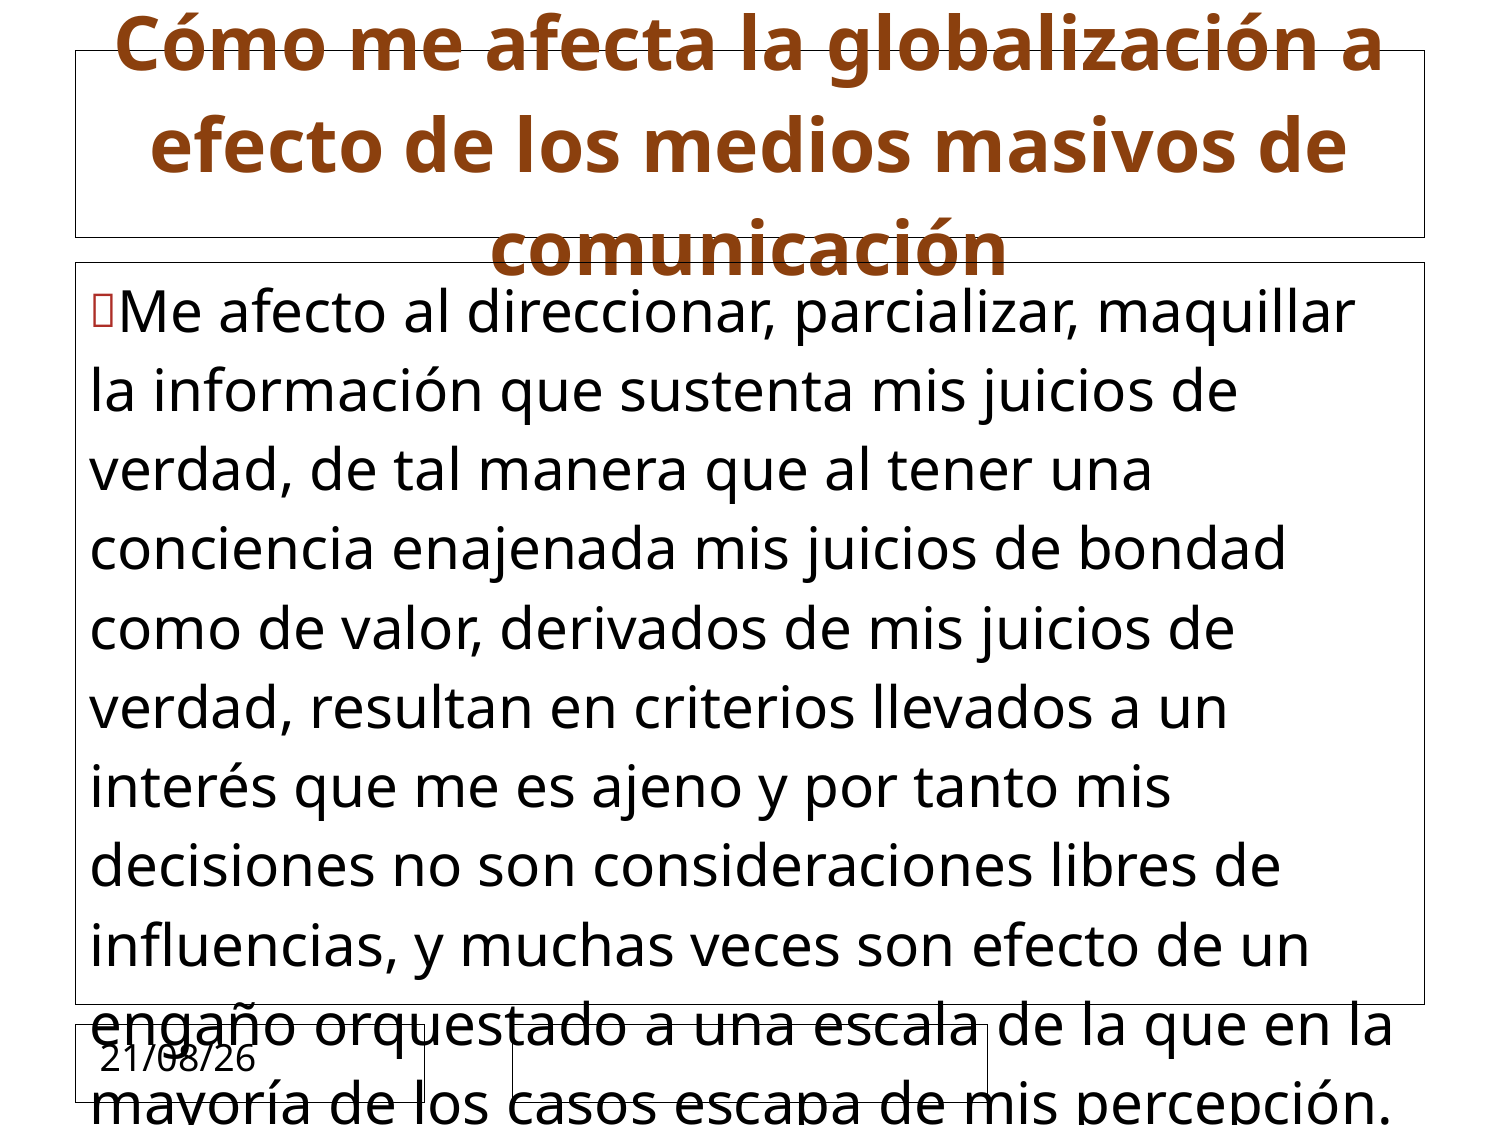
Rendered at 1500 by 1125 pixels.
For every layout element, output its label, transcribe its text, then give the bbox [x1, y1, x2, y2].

list Me afecto al direccionar, parcializar, maquillar la información que sustenta mis juicios de verdad, de tal manera que al tener una conciencia enajenada mis juicios de bondad como de valor, derivados de mis juicios de verdad, resultan en criterios llevados a un interés que me es ajeno y por tanto mis decisiones no son consideraciones libres de influencias, y muchas veces son efecto de un engaño orquestado a una escala de la que en la mayoría de los casos escapa de mis percepción. [75, 262, 1425, 1005]
title Cómo me afecta la globalización a efecto de los medios masivos de comunicación [75, 50, 1425, 238]
